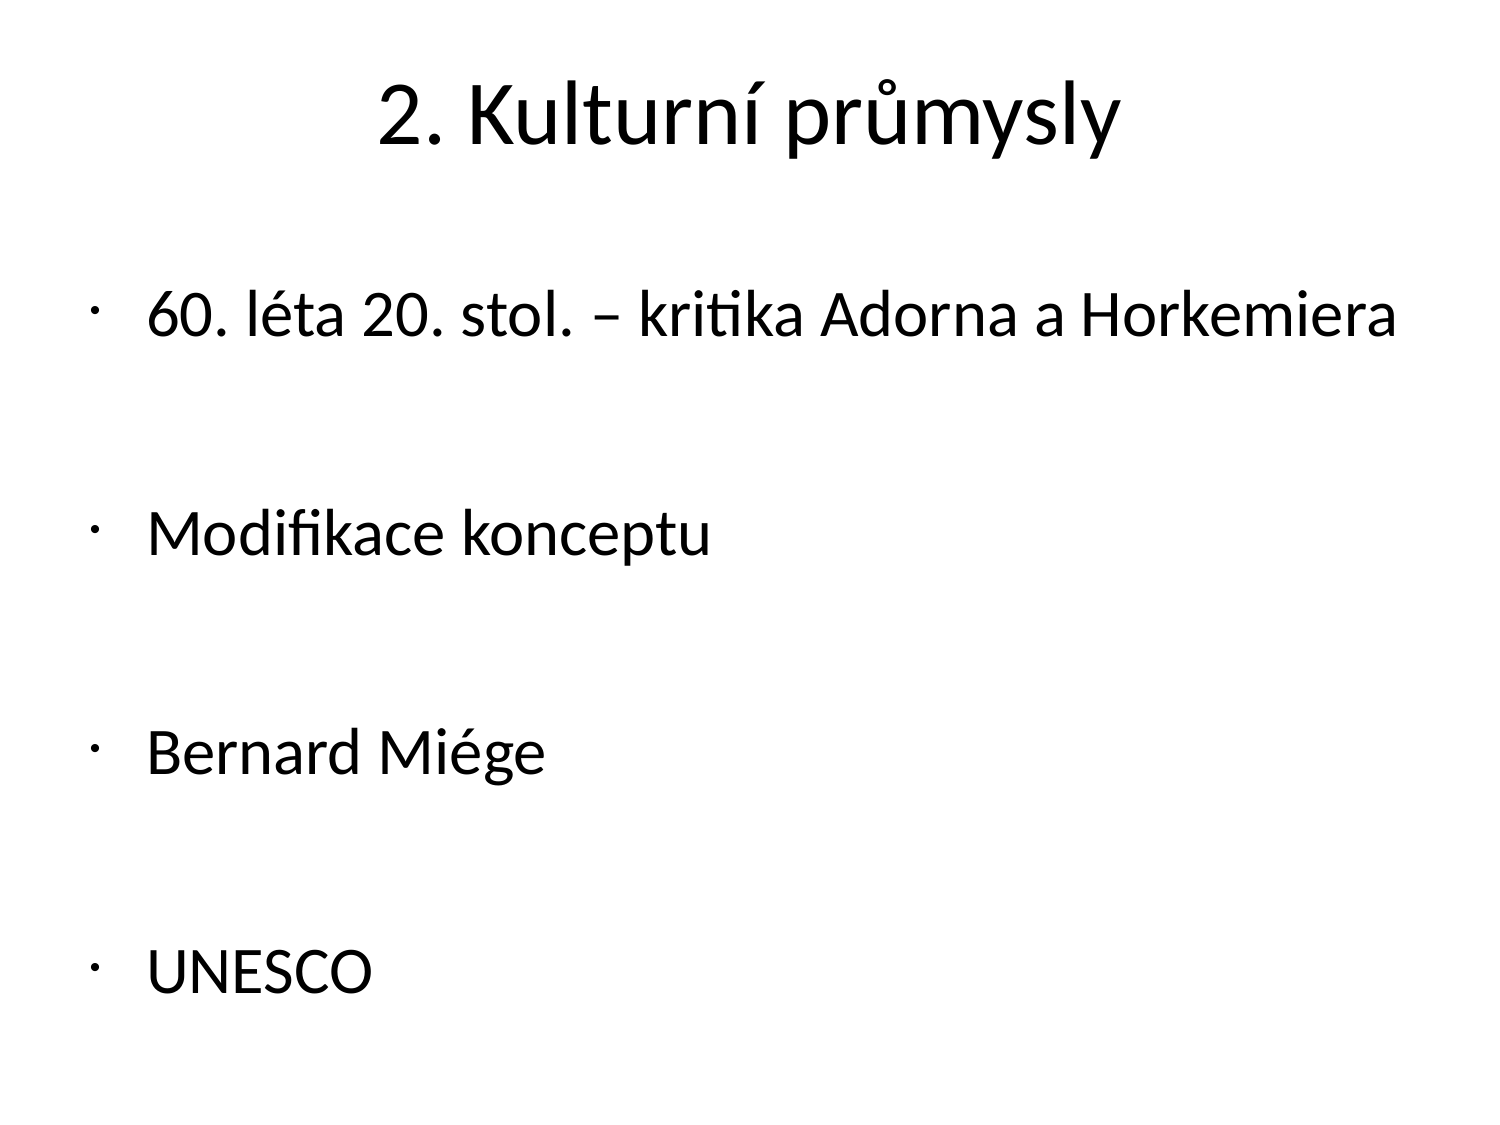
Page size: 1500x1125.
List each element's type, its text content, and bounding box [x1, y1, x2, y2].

title 2. Kulturní průmysly [75, 45, 1425, 233]
list 60. léta 20. stol. – kritika Adorna a Horkemiera Modifikace konceptu Bernard Miége UNESCO [75, 262, 1425, 1005]
